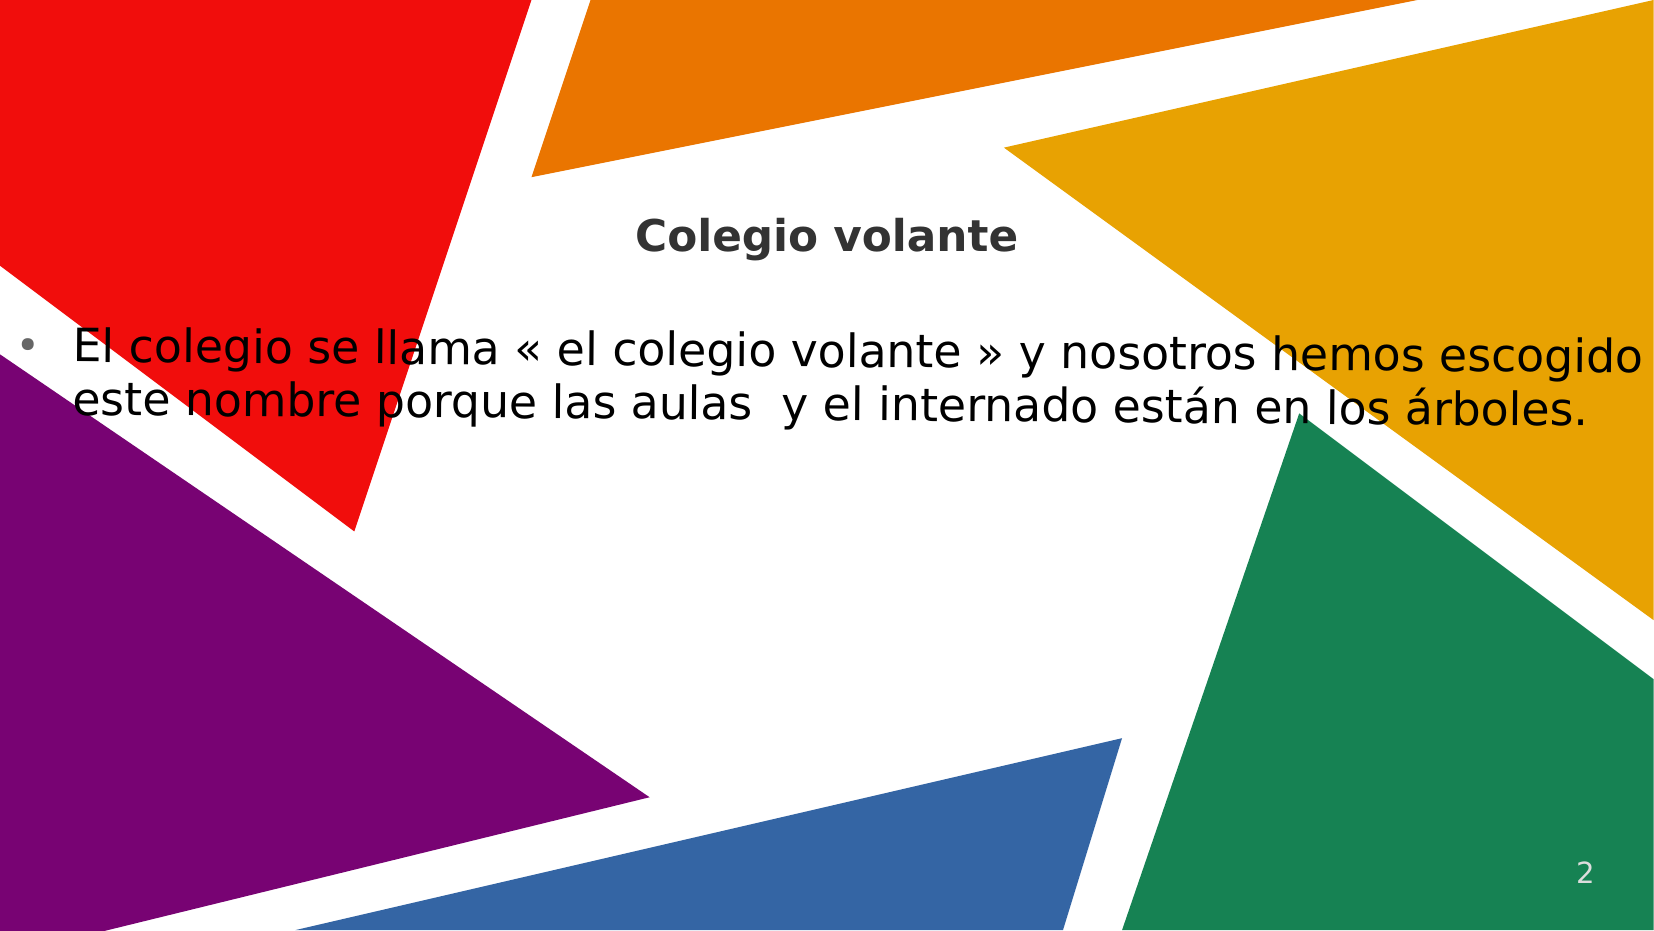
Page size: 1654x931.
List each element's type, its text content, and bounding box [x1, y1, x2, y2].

title Colegio volante [472, 147, 1182, 325]
list El colegio se llama « el colegio volante » y nosotros hemos escogido este nombre porque las aulas y el internado están en los árboles. [0, 318, 1654, 922]
